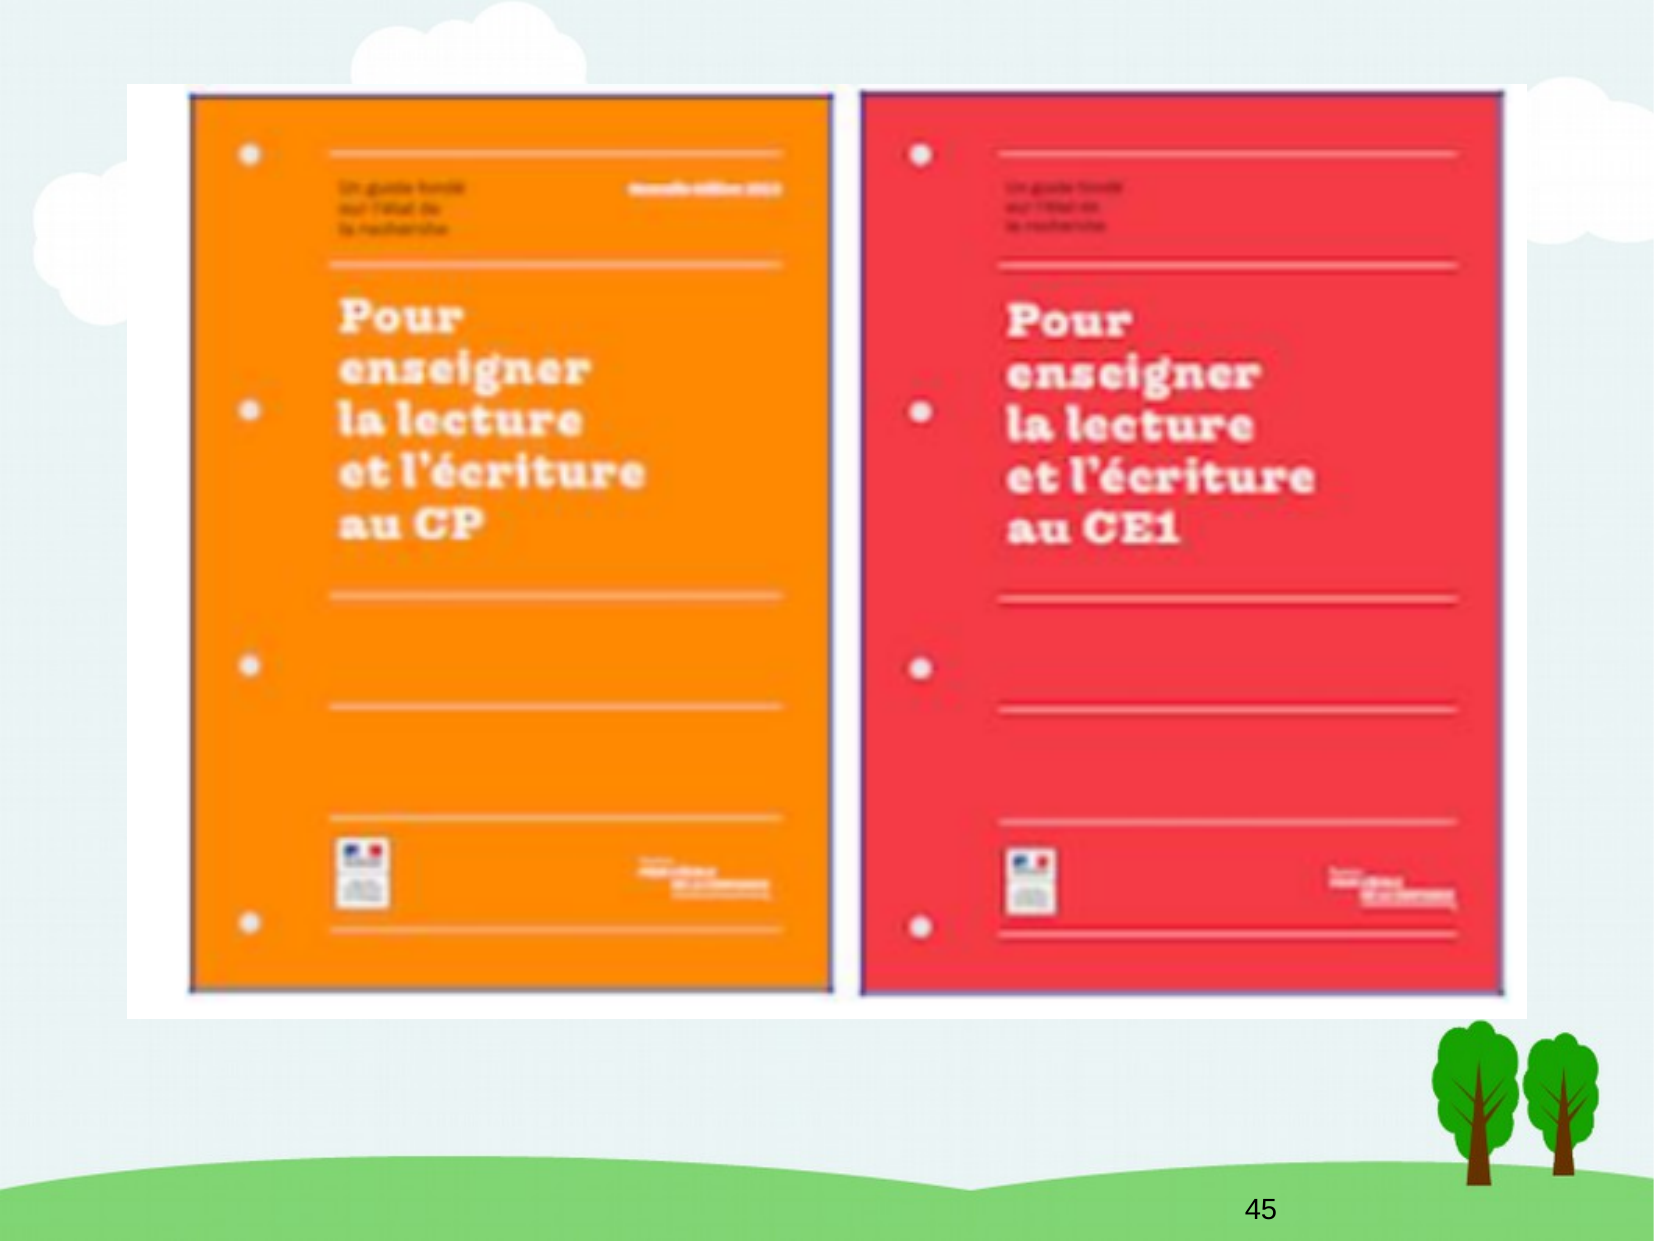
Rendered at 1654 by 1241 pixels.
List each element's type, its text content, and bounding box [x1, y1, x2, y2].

text_box <numéro> [1244, 1190, 1630, 1241]
picture [0, 0, 1654, 1241]
